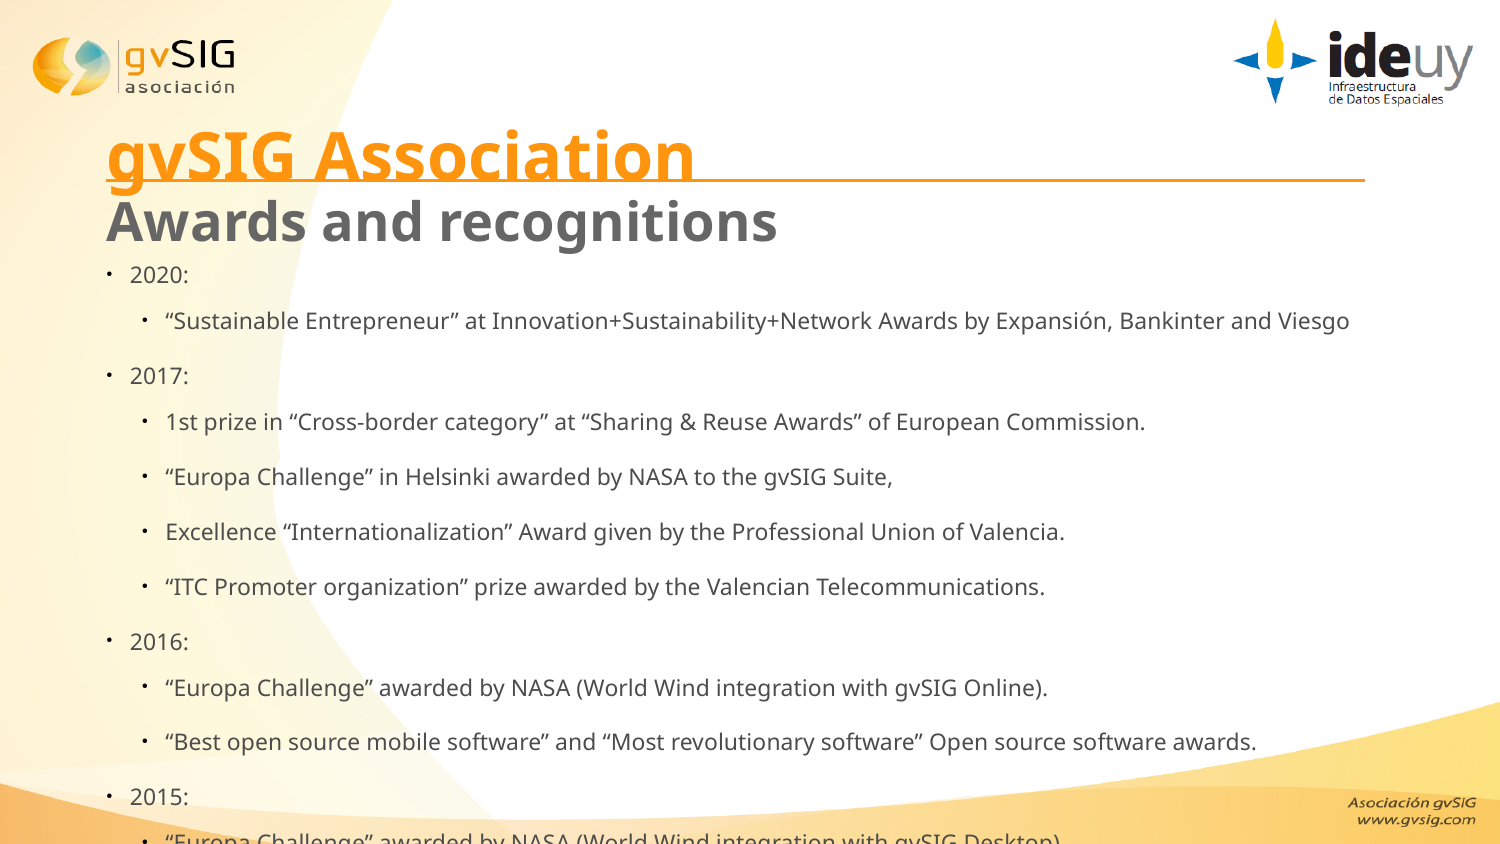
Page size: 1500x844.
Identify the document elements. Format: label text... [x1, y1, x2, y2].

picture [0, 0, 1500, 844]
list 2020: “Sustainable Entrepreneur” at Innovation+Sustainability+Network Awards by Expansión, Bankinter and Viesgo 2017: 1st prize in “Cross-border category” at “Sharing & Reuse Awards” of European Commission. “Europa Challenge” in Helsinki awarded by NASA to the gvSIG Suite, Excellence “Internationalization” Award given by the Professional Union of Valencia. “ITC Promoter organization” prize awarded by the Valencian Telecommunications. 2016: “Europa Challenge” awarded by NASA (World Wind integration with gvSIG Online). “Best open source mobile software” and “Most revolutionary software” Open source software awards. 2015: “Europa Challenge” awarded by NASA (World Wind integration with gvSIG Desktop). [106, 259, 1465, 844]
text_box Awards and recognitions [106, 188, 1182, 253]
title gvSIG Association [106, 115, 1457, 193]
